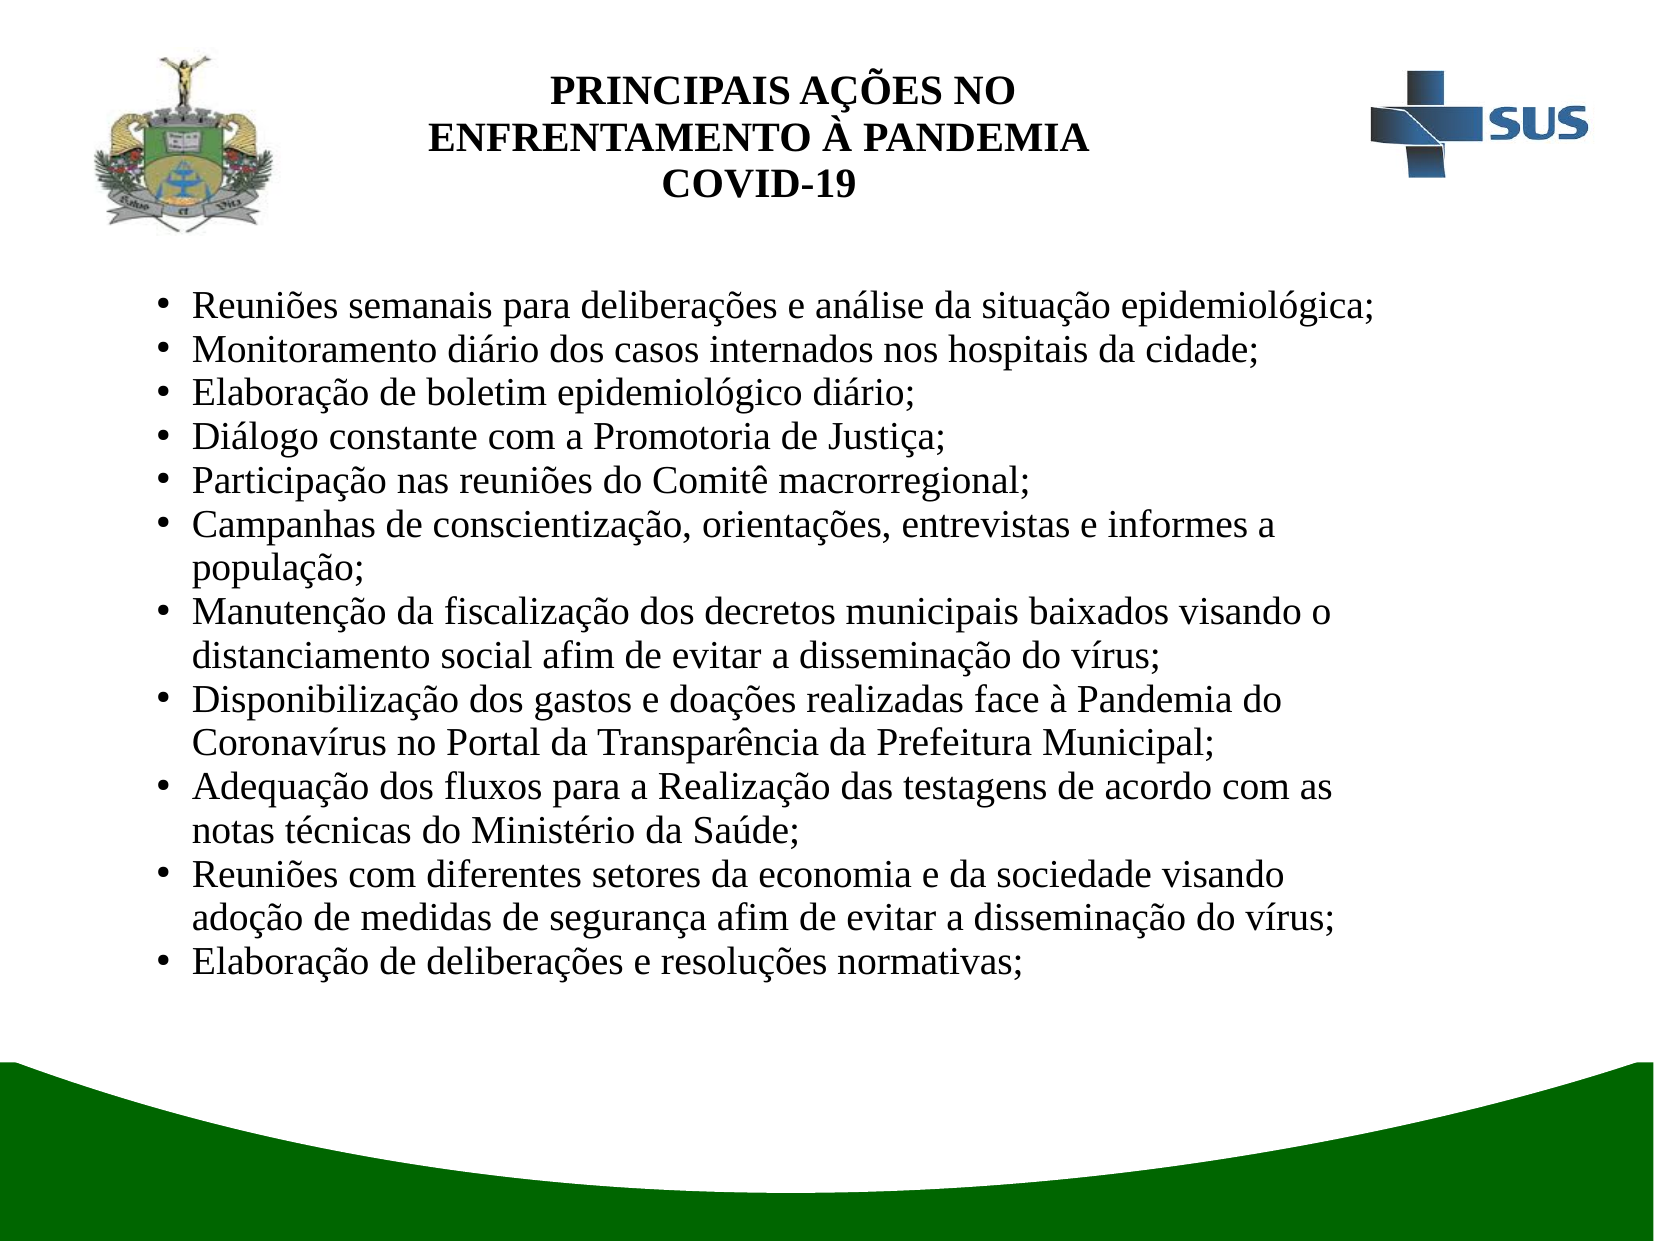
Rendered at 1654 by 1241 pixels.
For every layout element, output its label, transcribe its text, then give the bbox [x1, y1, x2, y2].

picture [82, 47, 284, 249]
picture [1370, 70, 1595, 178]
text_box Reuniões semanais para deliberações e análise da situação epidemiológica; Monitoramento diário dos casos internados nos hospitais da cidade; Elaboração de boletim epidemiológico diário; Diálogo constante com a Promotoria de Justiça; Participação nas reuniões do Comitê macrorregional; Campanhas de conscientização, orientações, entrevistas e informes a população; Manutenção da fiscalização dos decretos municipais baixados visando o distanciamento social afim de evitar a disseminação do vírus; Disponibilização dos gastos e doações realizadas face à Pandemia do Coronavírus no Portal da Transparência da Prefeitura Municipal; Adequação dos fluxos para a Realização das testagens de acordo com as notas técnicas do Ministério da Saúde; Reuniões com diferentes setores da economia e da sociedade visando adoção de medidas de segurança afim de evitar a disseminação do vírus; Elaboração de deliberações e resoluções normativas; [141, 275, 1418, 1033]
text_box PRINCIPAIS AÇÕES NO ENFRENTAMENTO À PANDEMIA COVID-19 [413, 60, 1307, 260]
text_box [0, 1056, 1654, 1241]
